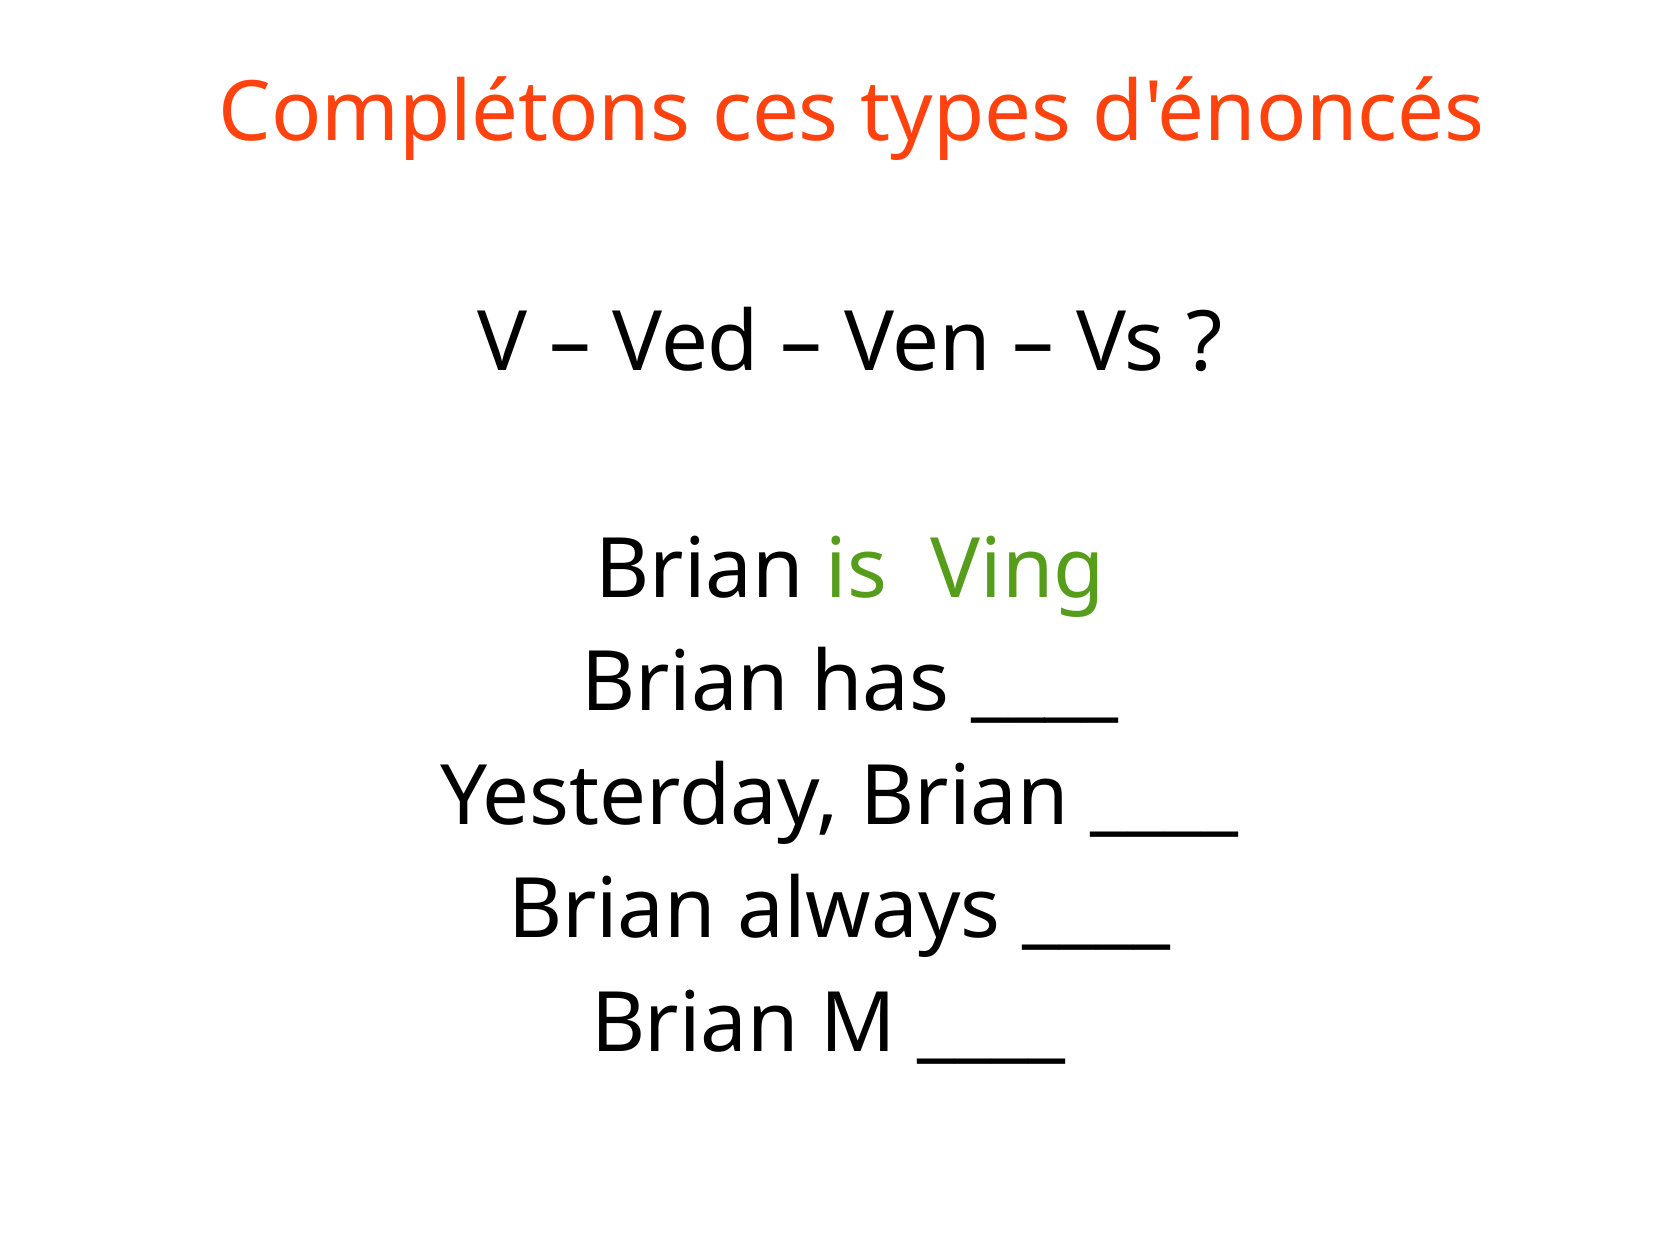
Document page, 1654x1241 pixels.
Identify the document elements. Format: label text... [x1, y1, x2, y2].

text_box Complétons ces types d'énoncés V – Ved – Ven – Vs ? Brian is Ving Brian has ____ Yesterday, Brian ____ Brian always ____ Brian M ____ [59, 35, 1642, 1225]
